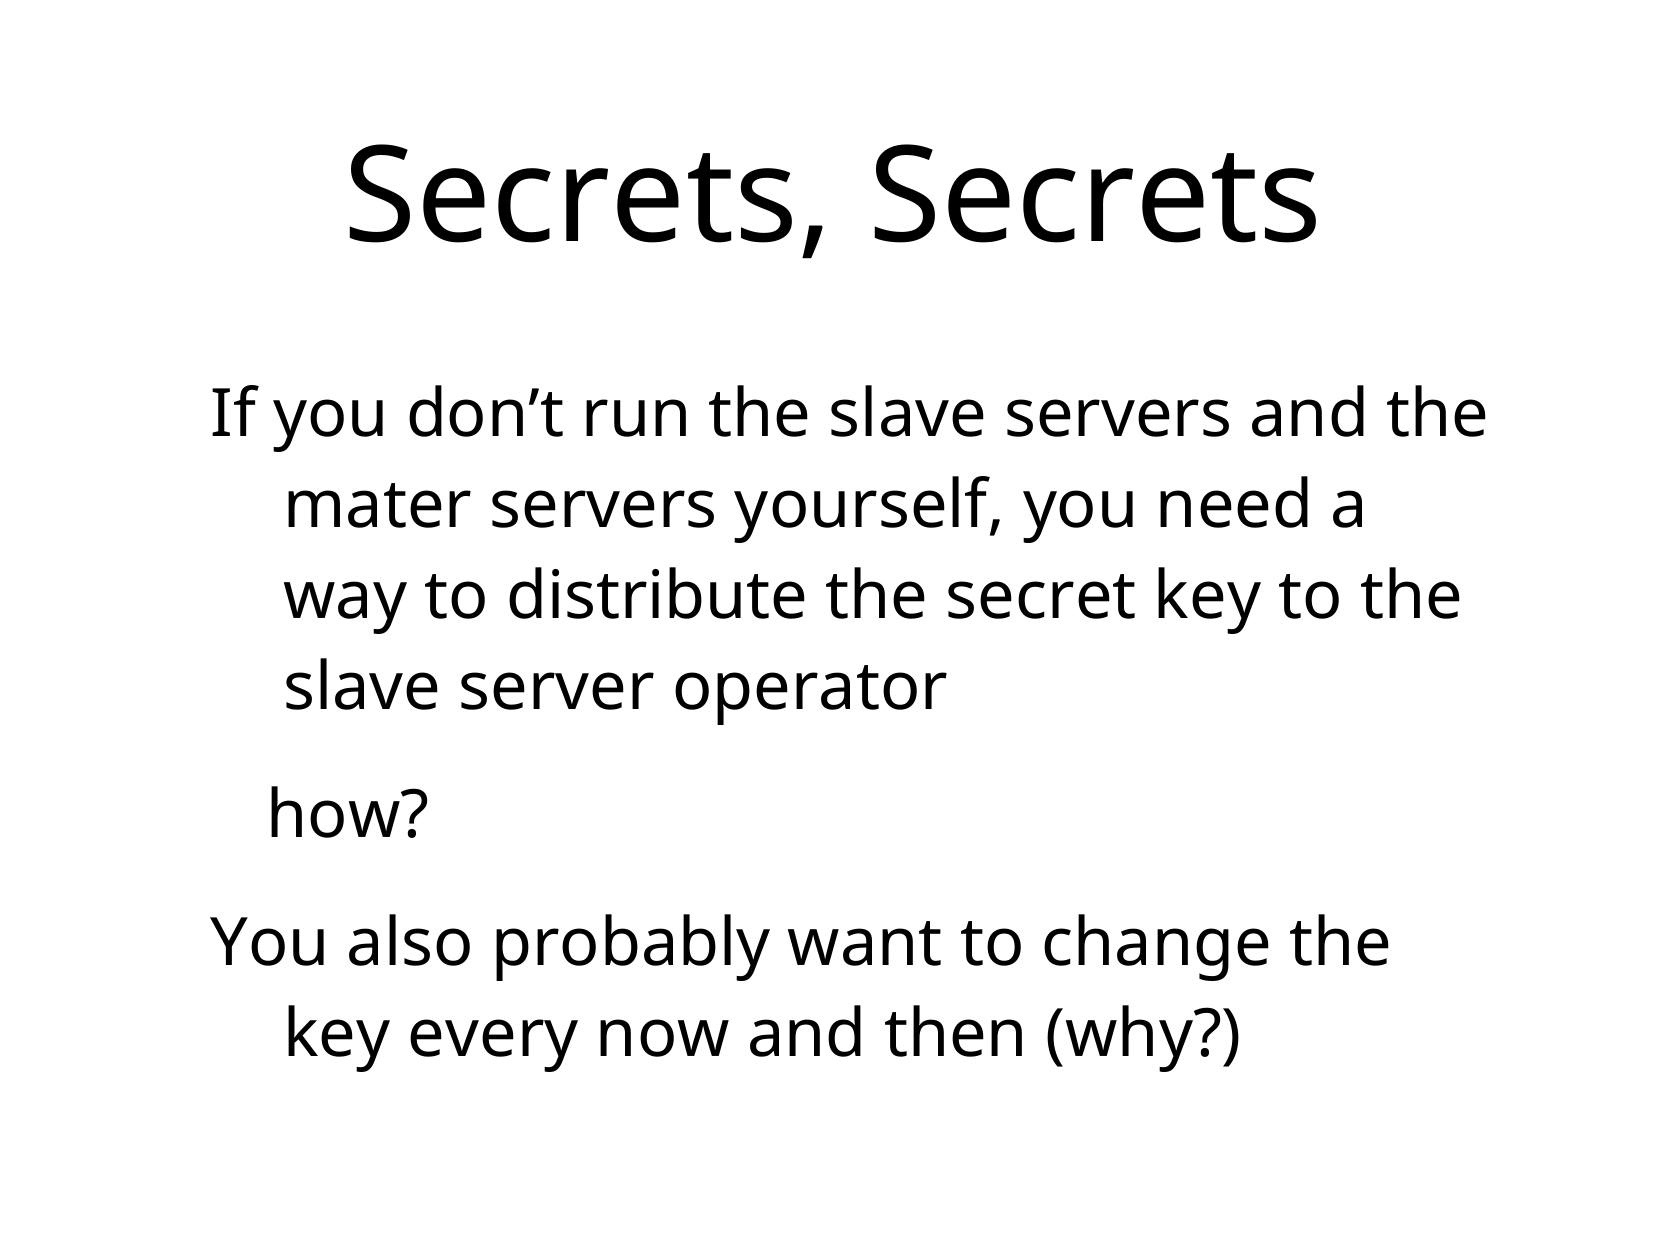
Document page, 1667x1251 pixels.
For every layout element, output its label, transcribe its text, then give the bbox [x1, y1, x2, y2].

title Secrets, Secrets [162, 33, 1505, 346]
list If you don’t run the slave servers and the mater servers yourself, you need a way to distribute the secret key to the slave server operator how? You also probably want to change the key every now and then (why?) [162, 354, 1505, 1088]
